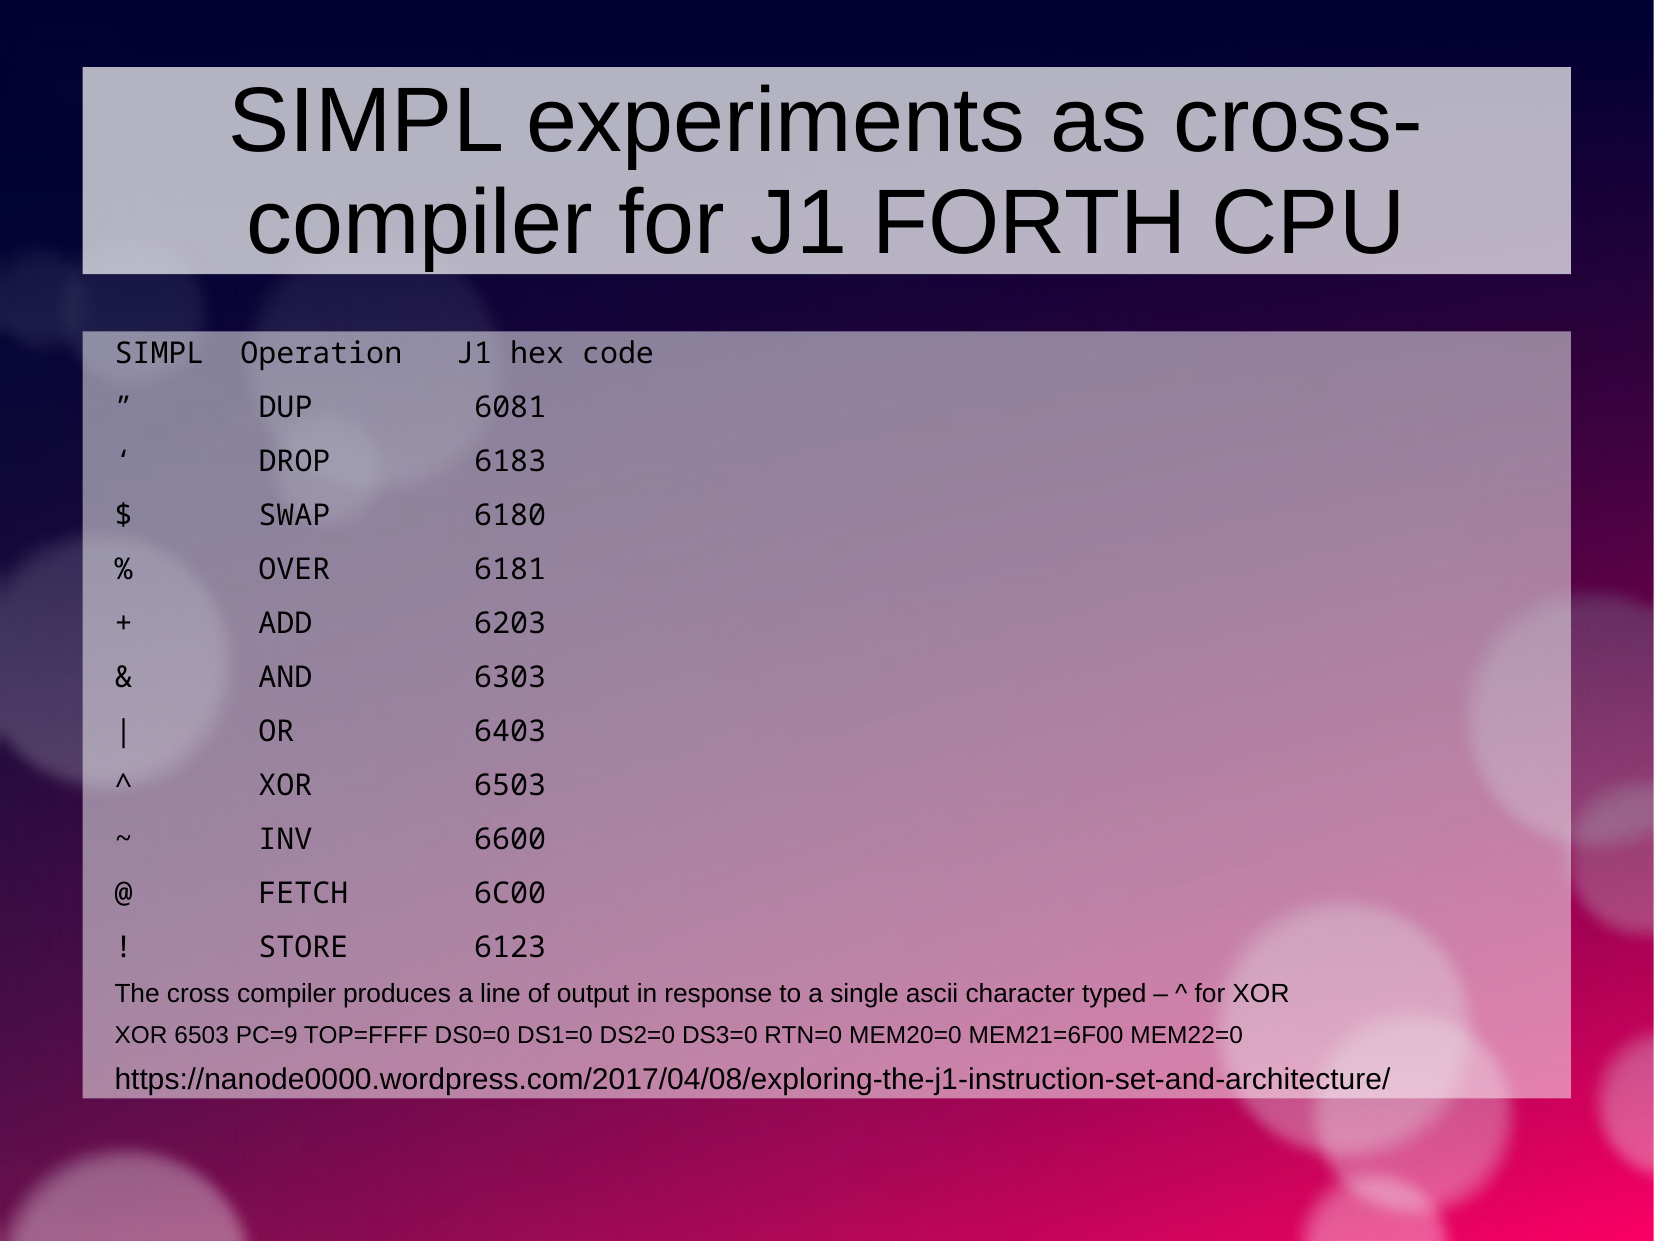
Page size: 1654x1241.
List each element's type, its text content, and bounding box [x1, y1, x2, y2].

list SIMPL Operation J1 hex code ” DUP 6081 ‘ DROP 6183 $ SWAP 6180 % OVER 6181 + ADD 6203 & AND 6303 | OR 6403 ^ XOR 6503 ~ INV 6600 @ FETCH 6C00 ! STORE 6123 The cross compiler produces a line of output in response to a single ascii character typed – ^ for XOR XOR 6503 PC=9 TOP=FFFF DS0=0 DS1=0 DS2=0 DS3=0 RTN=0 MEM20=0 MEM21=6F00 MEM22=0 https://nanode0000.wordpress.com/2017/04/08/exploring-the-j1-instruction-set-and-architecture/ [82, 331, 1571, 1099]
title SIMPL experiments as cross-compiler for J1 FORTH CPU [82, 67, 1571, 275]
picture [0, 0, 1654, 1241]
